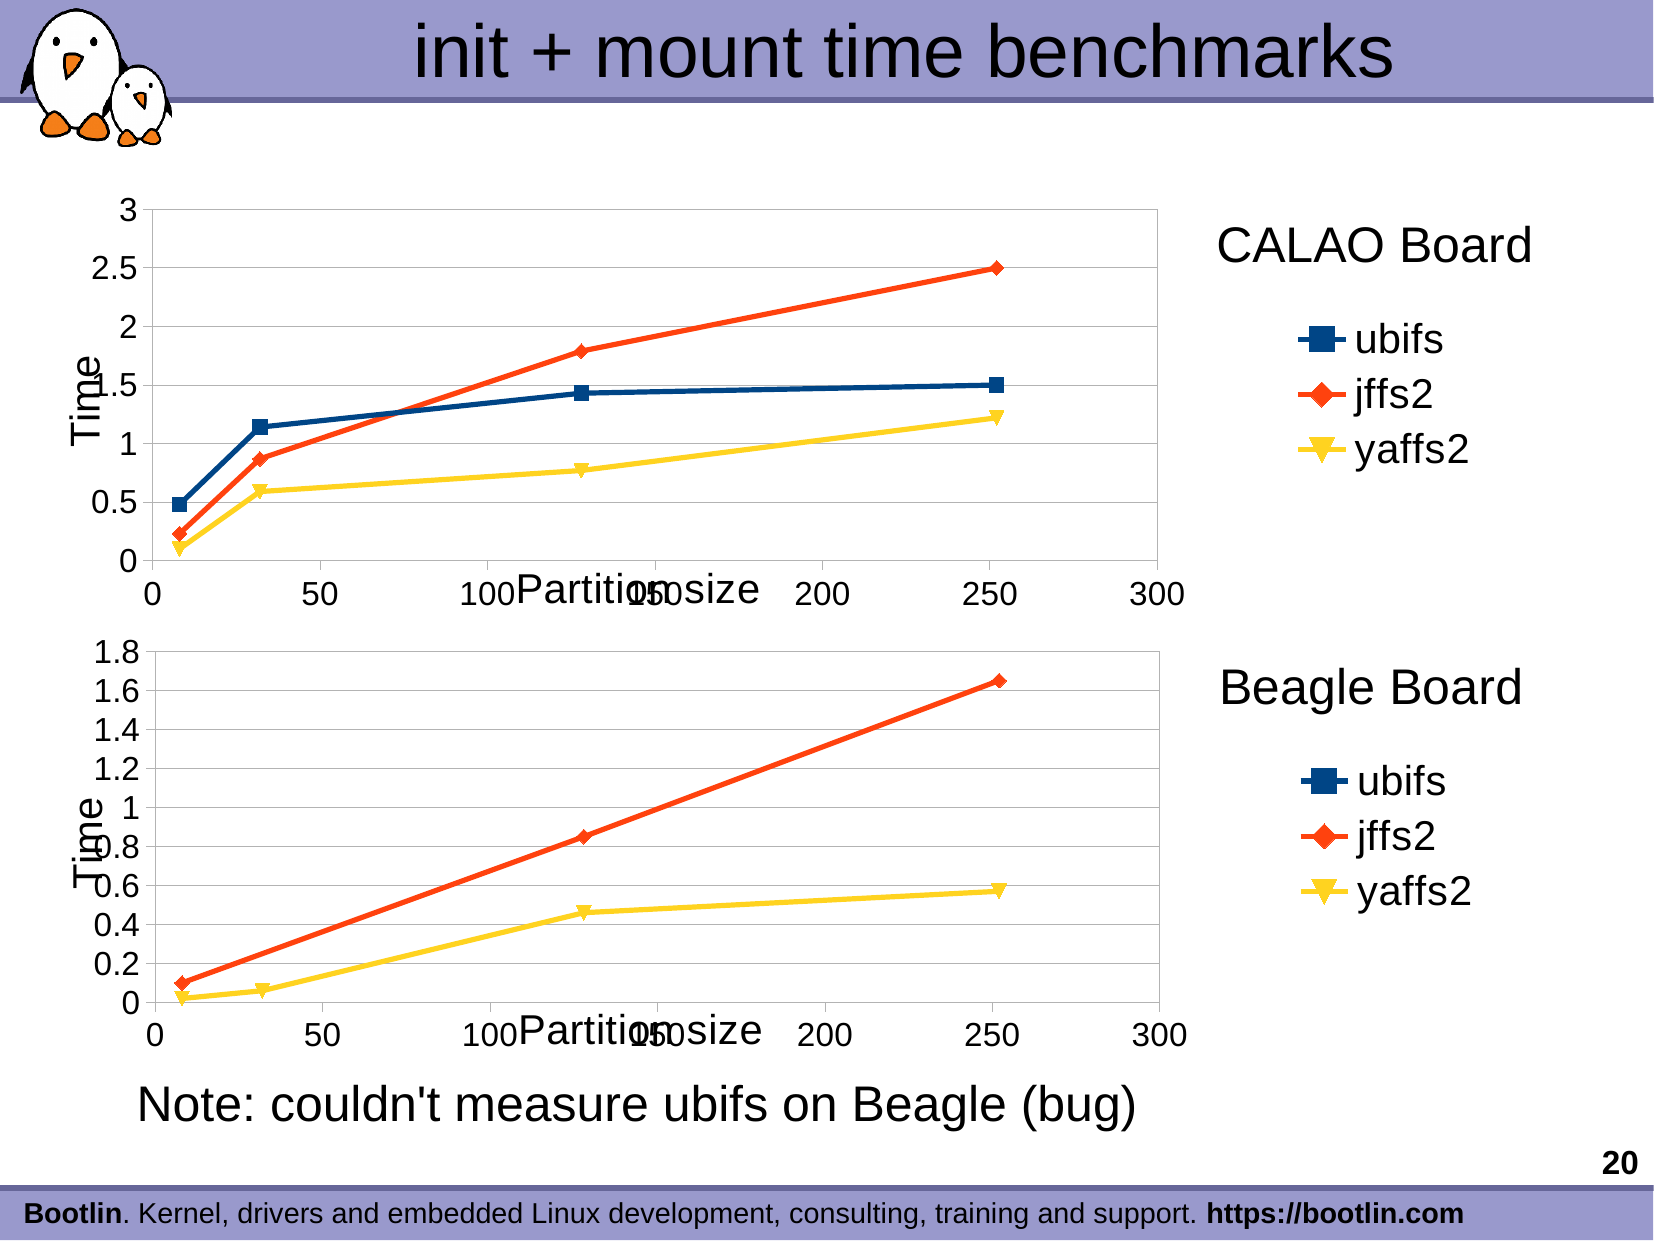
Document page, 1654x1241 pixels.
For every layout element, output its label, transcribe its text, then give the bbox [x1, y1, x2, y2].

chart [51, 629, 1602, 1067]
chart [49, 187, 1600, 625]
picture [20, 8, 172, 147]
title init + mount time benchmarks [178, 5, 1631, 97]
text_box Note: couldn't measure ubifs on Beagle (bug) [136, 1076, 1139, 1139]
